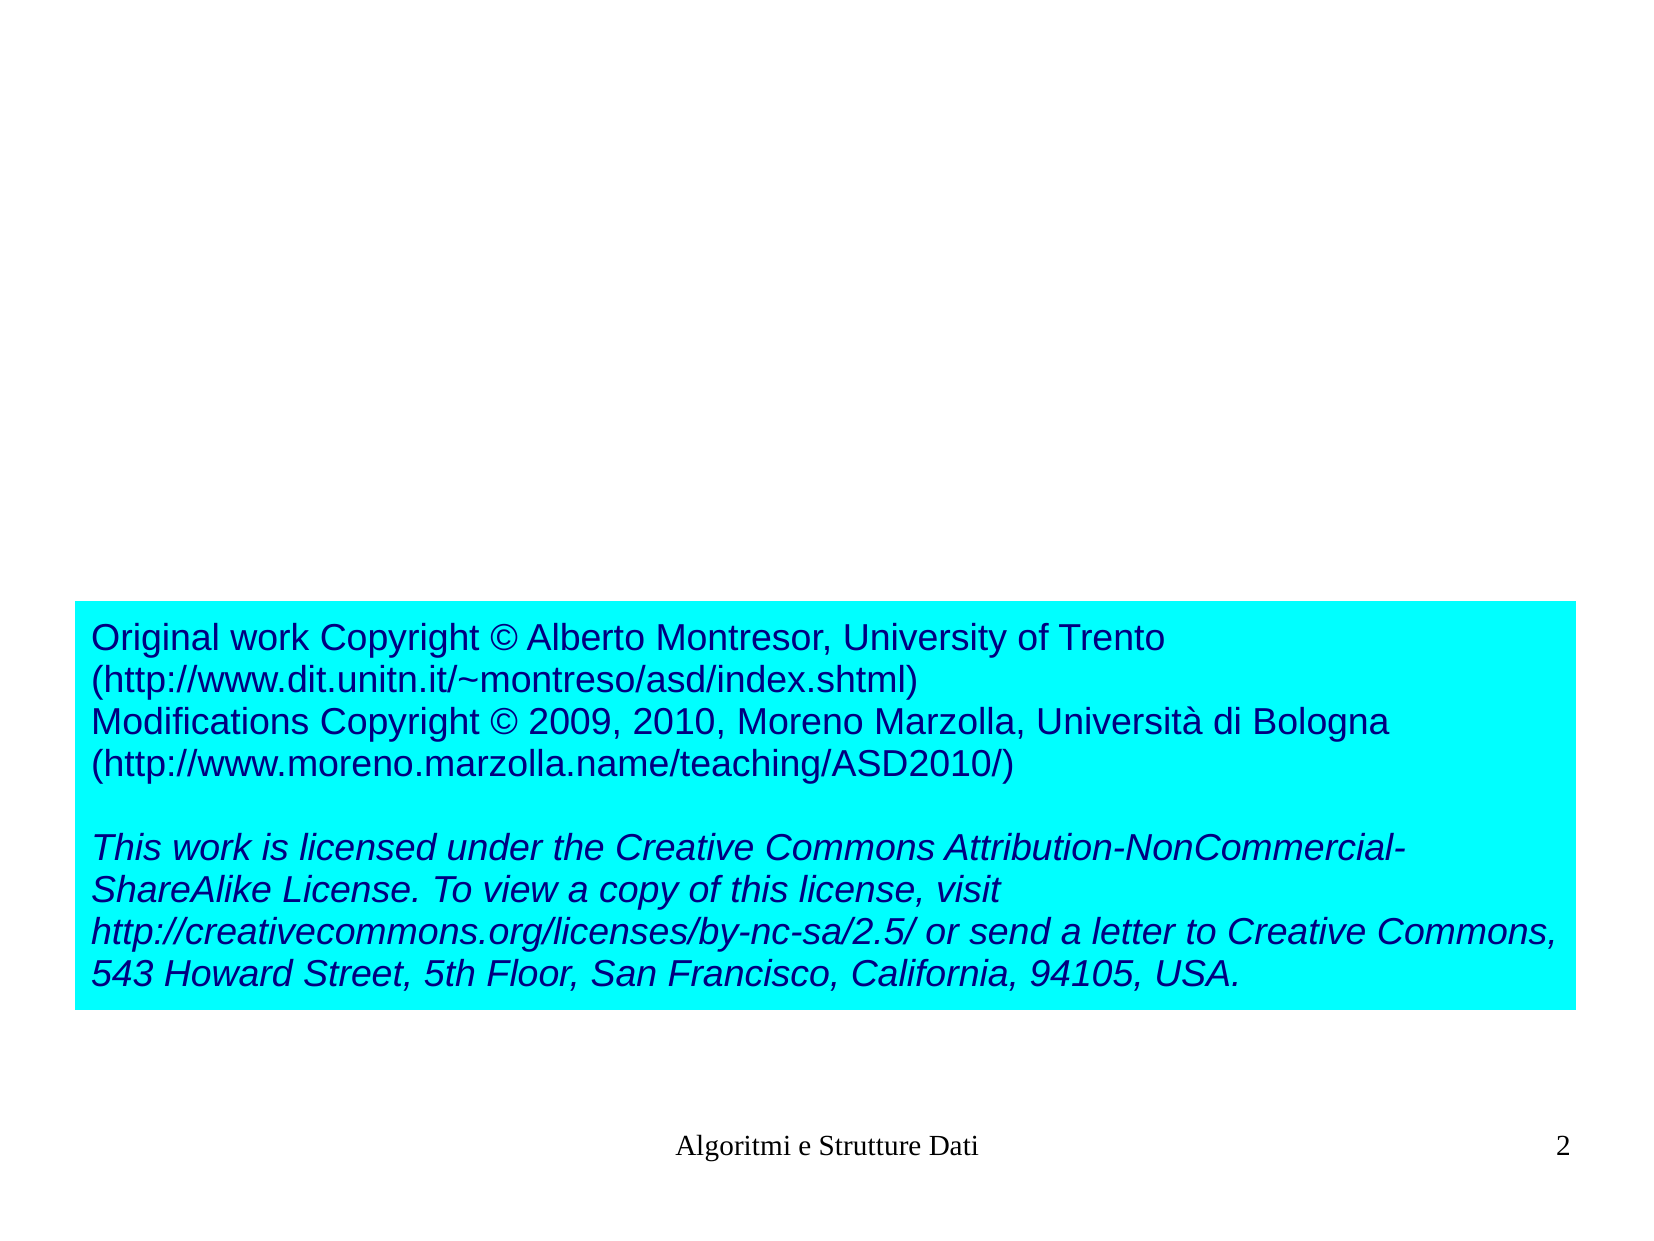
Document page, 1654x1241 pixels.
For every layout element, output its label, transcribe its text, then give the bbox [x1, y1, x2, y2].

text_box Original work Copyright © Alberto Montresor, University of Trento (http://www.dit.unitn.it/~montreso/asd/index.shtml) Modifications Copyright © 2009, 2010, Moreno Marzolla, Università di Bologna (http://www.moreno.marzolla.name/teaching/ASD2010/) This work is licensed under the Creative Commons Attribution-NonCommercial-ShareAlike License. To view a copy of this license, visit http://creativecommons.org/licenses/by-nc-sa/2.5/ or send a letter to Creative Commons, 543 Howard Street, 5th Floor, San Francisco, California, 94105, USA. [75, 601, 1576, 1010]
